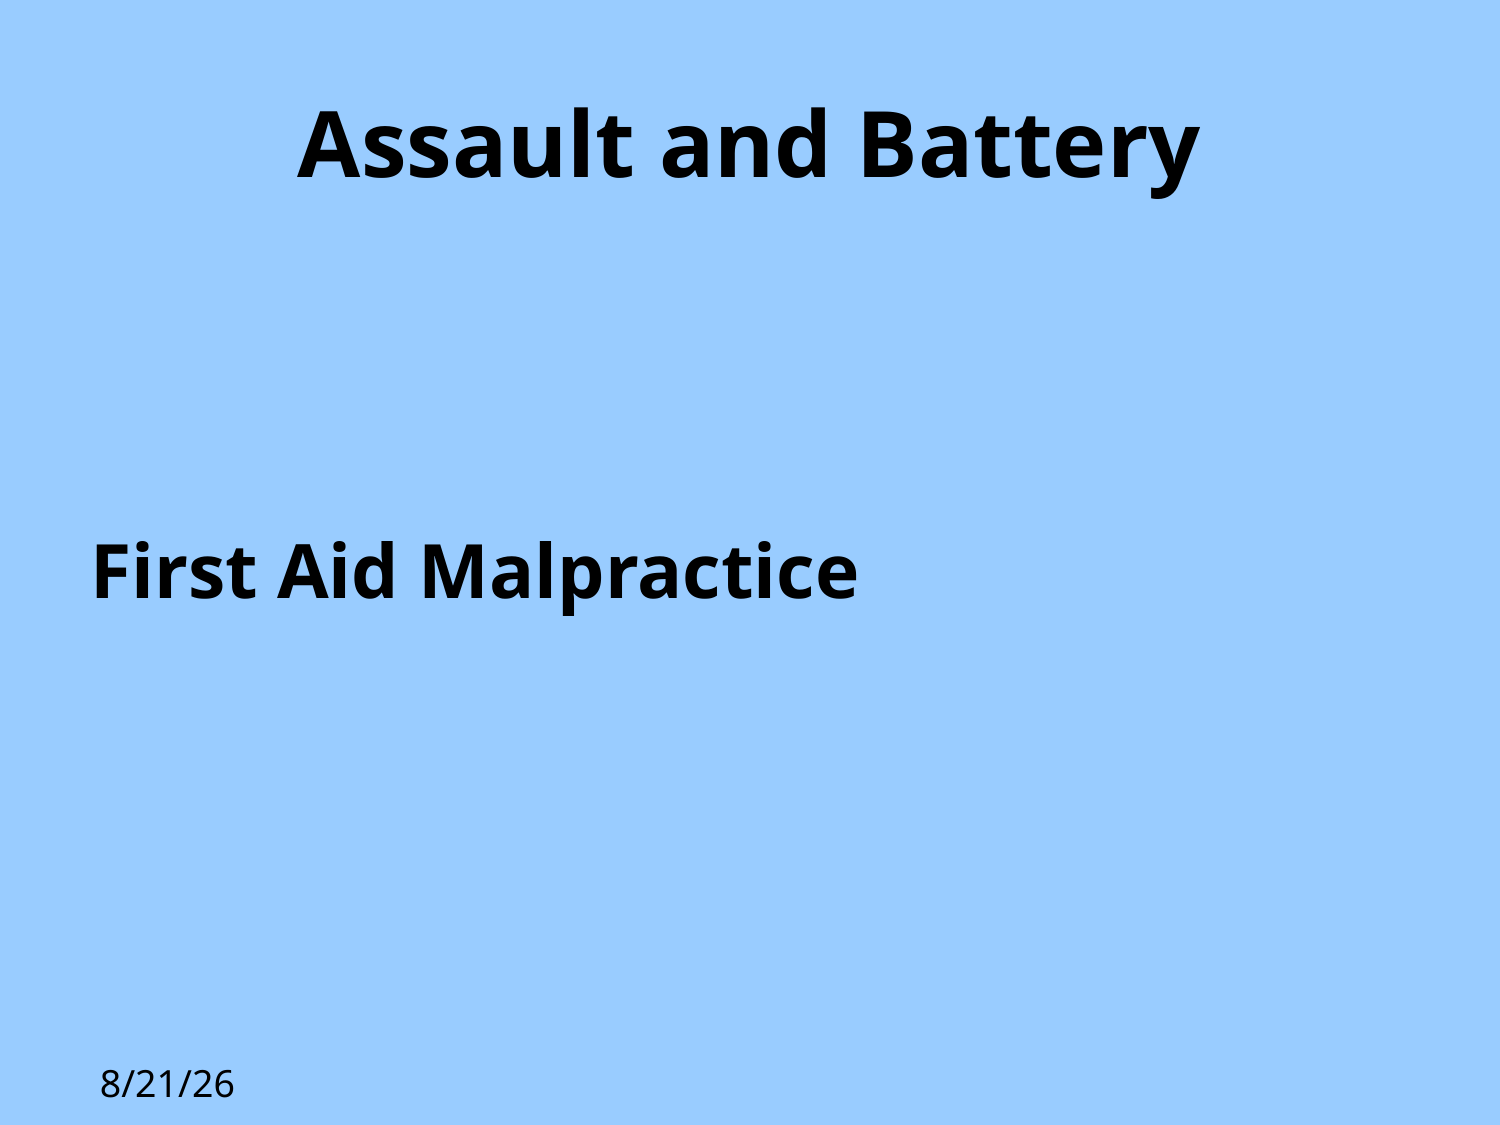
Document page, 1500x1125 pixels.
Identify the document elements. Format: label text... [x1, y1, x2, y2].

list First Aid Malpractice [75, 262, 1425, 1028]
title Assault and Battery [75, 33, 1425, 244]
